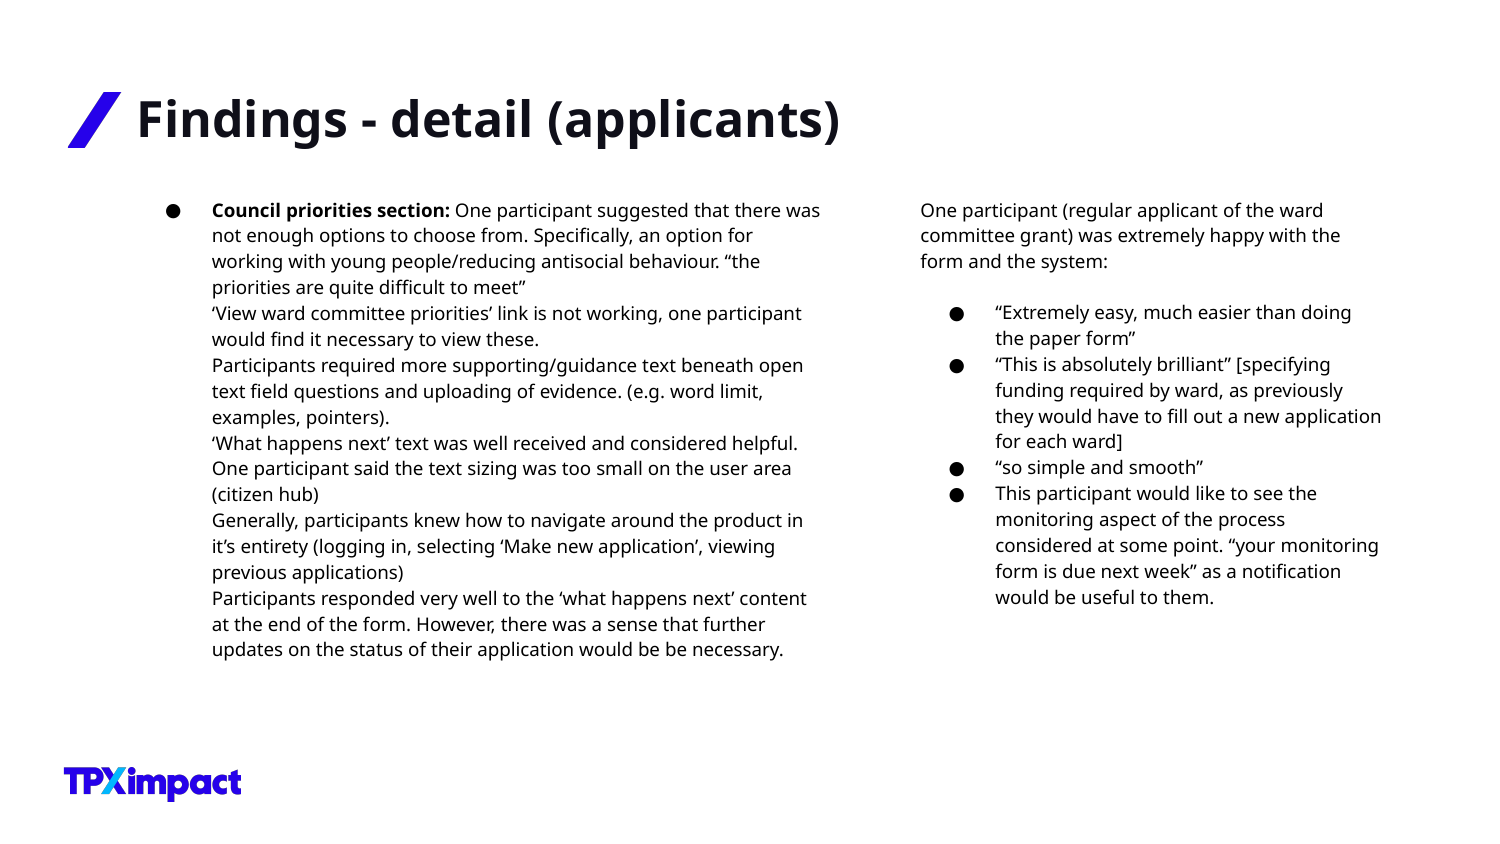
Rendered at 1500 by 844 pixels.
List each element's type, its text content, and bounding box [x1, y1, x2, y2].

title Findings - detail (applicants) [121, 72, 944, 167]
title Council priorities section: One participant suggested that there was not enough options to choose from. Specifically, an option for working with young people/reducing antisocial behaviour. “the priorities are quite difficult to meet” ‘View ward committee priorities’ link is not working, one participant would find it necessary to view these. Participants required more supporting/guidance text beneath open text field questions and uploading of evidence. (e.g. word limit, examples, pointers). ‘What happens next’ text was well received and considered helpful. One participant said the text sizing was too small on the user area (citizen hub) Generally, participants knew how to navigate around the product in it’s entirety (logging in, selecting ‘Make new application’, viewing previous applications) Participants responded very well to the ‘what happens next’ content at the end of the form. However, there was a sense that further updates on the status of their application would be be necessary. [121, 180, 842, 680]
text_box One participant (regular applicant of the ward committee grant) was extremely happy with the form and the system: “Extremely easy, much easier than doing the paper form” “This is absolutely brilliant” [specifying funding required by ward, as previously they would have to fill out a new application for each ward] “so simple and smooth” This participant would like to see the monitoring aspect of the process considered at some point. “your monitoring form is due next week” as a notification would be useful to them. [905, 180, 1398, 624]
picture [63, 767, 241, 802]
picture [67, 92, 121, 148]
